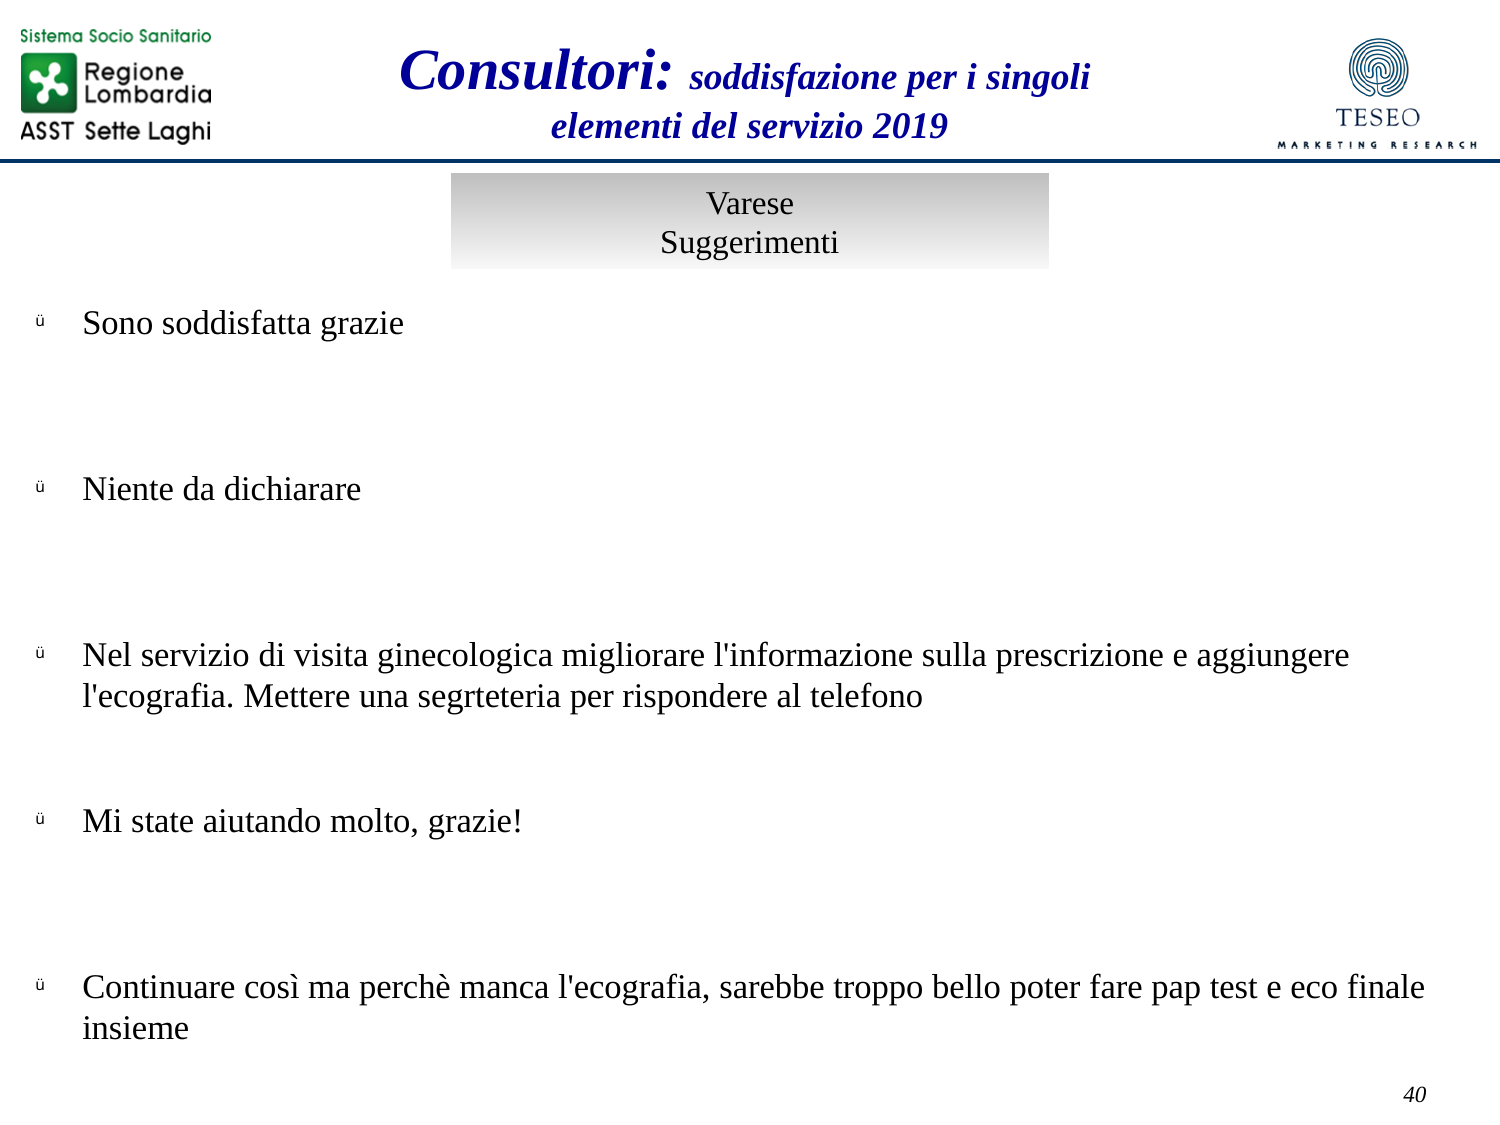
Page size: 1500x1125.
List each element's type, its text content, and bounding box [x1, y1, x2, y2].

picture [1294, 30, 1481, 149]
text_box Consultori: soddisfazione per i singoli elementi del servizio 2019 [206, 25, 1294, 151]
text_box Sono soddisfatta grazie Niente da dichiarare Nel servizio di visita ginecologica migliorare l'informazione sulla prescrizione e aggiungere l'ecografia. Mettere una segrteteria per rispondere al telefono Mi state aiutando molto, grazie! Continuare così ma perchè manca l'ecografia, sarebbe troppo bello poter fare pap test e eco finale insieme Boccia acqua a disposizione nella sala dove si incontra la psicologa [20, 292, 1480, 1125]
text_box Varese Suggerimenti [451, 173, 1049, 269]
picture [21, 26, 206, 148]
